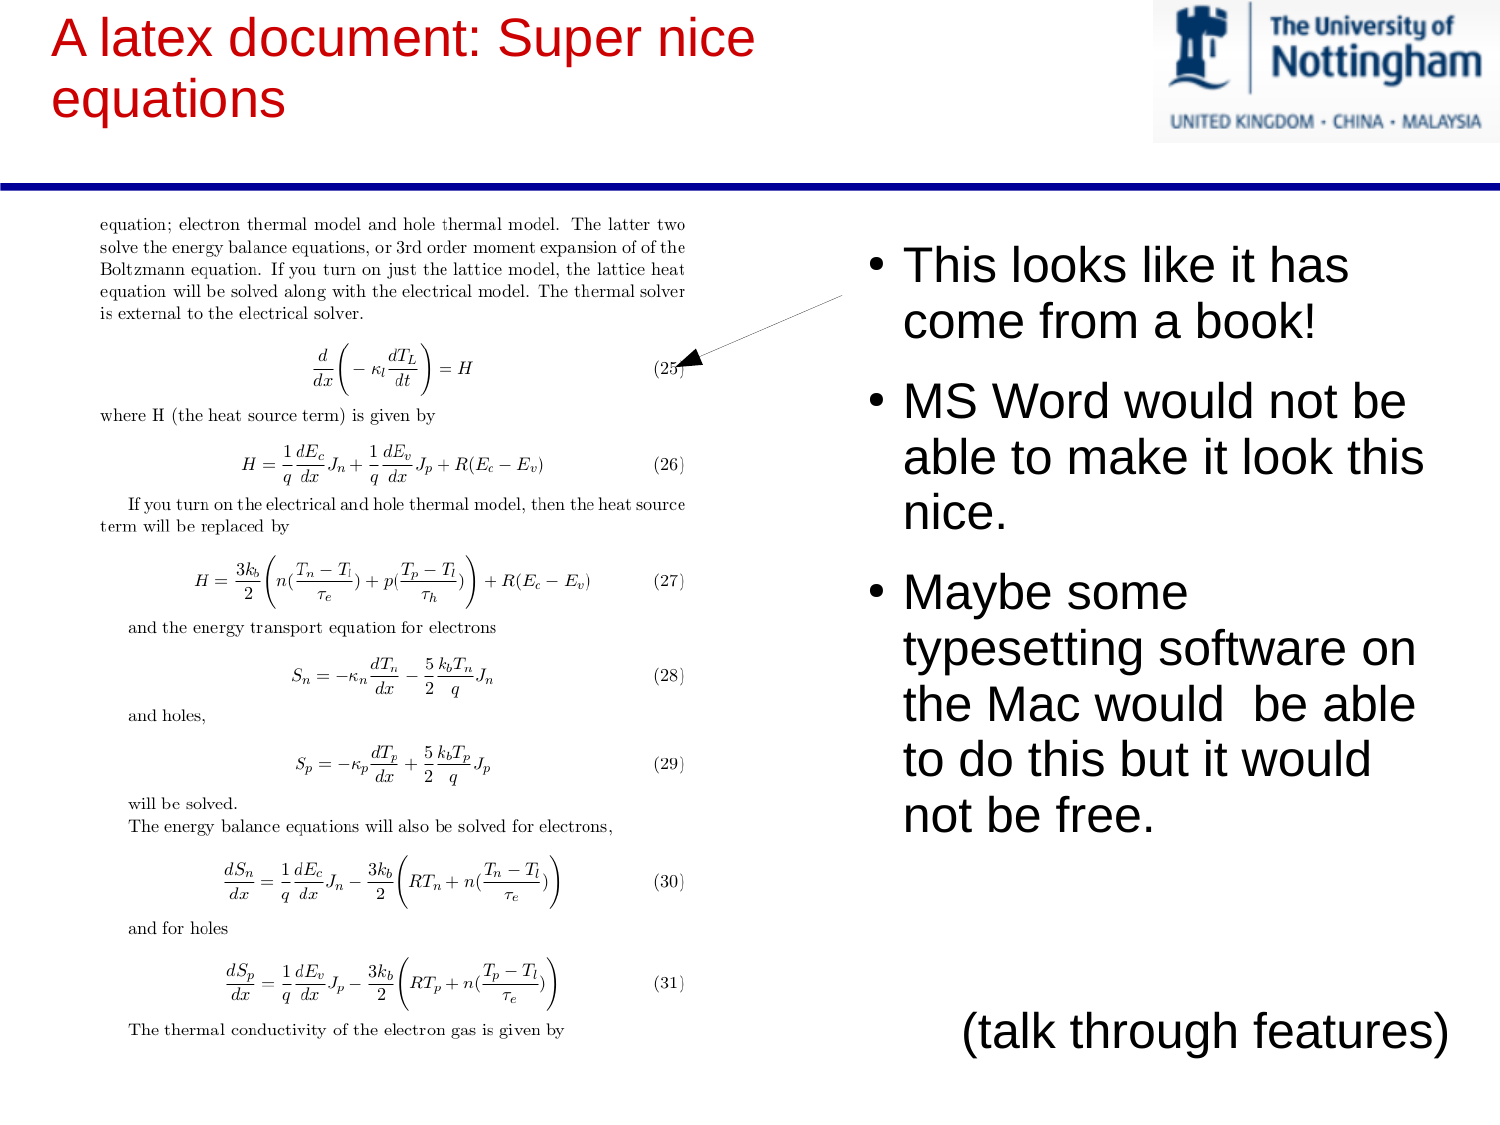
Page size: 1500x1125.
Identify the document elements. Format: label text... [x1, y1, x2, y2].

text_box This looks like it has come from a book! MS Word would not be able to make it look this nice. Maybe some typesetting software on the Mac would be able to do this but it would not be free. [852, 230, 1451, 851]
picture [1153, 0, 1500, 143]
picture [64, 212, 730, 1078]
text_box (talk through features) [910, 995, 1500, 1123]
text_box A latex document: Super nice equations [36, 0, 991, 137]
